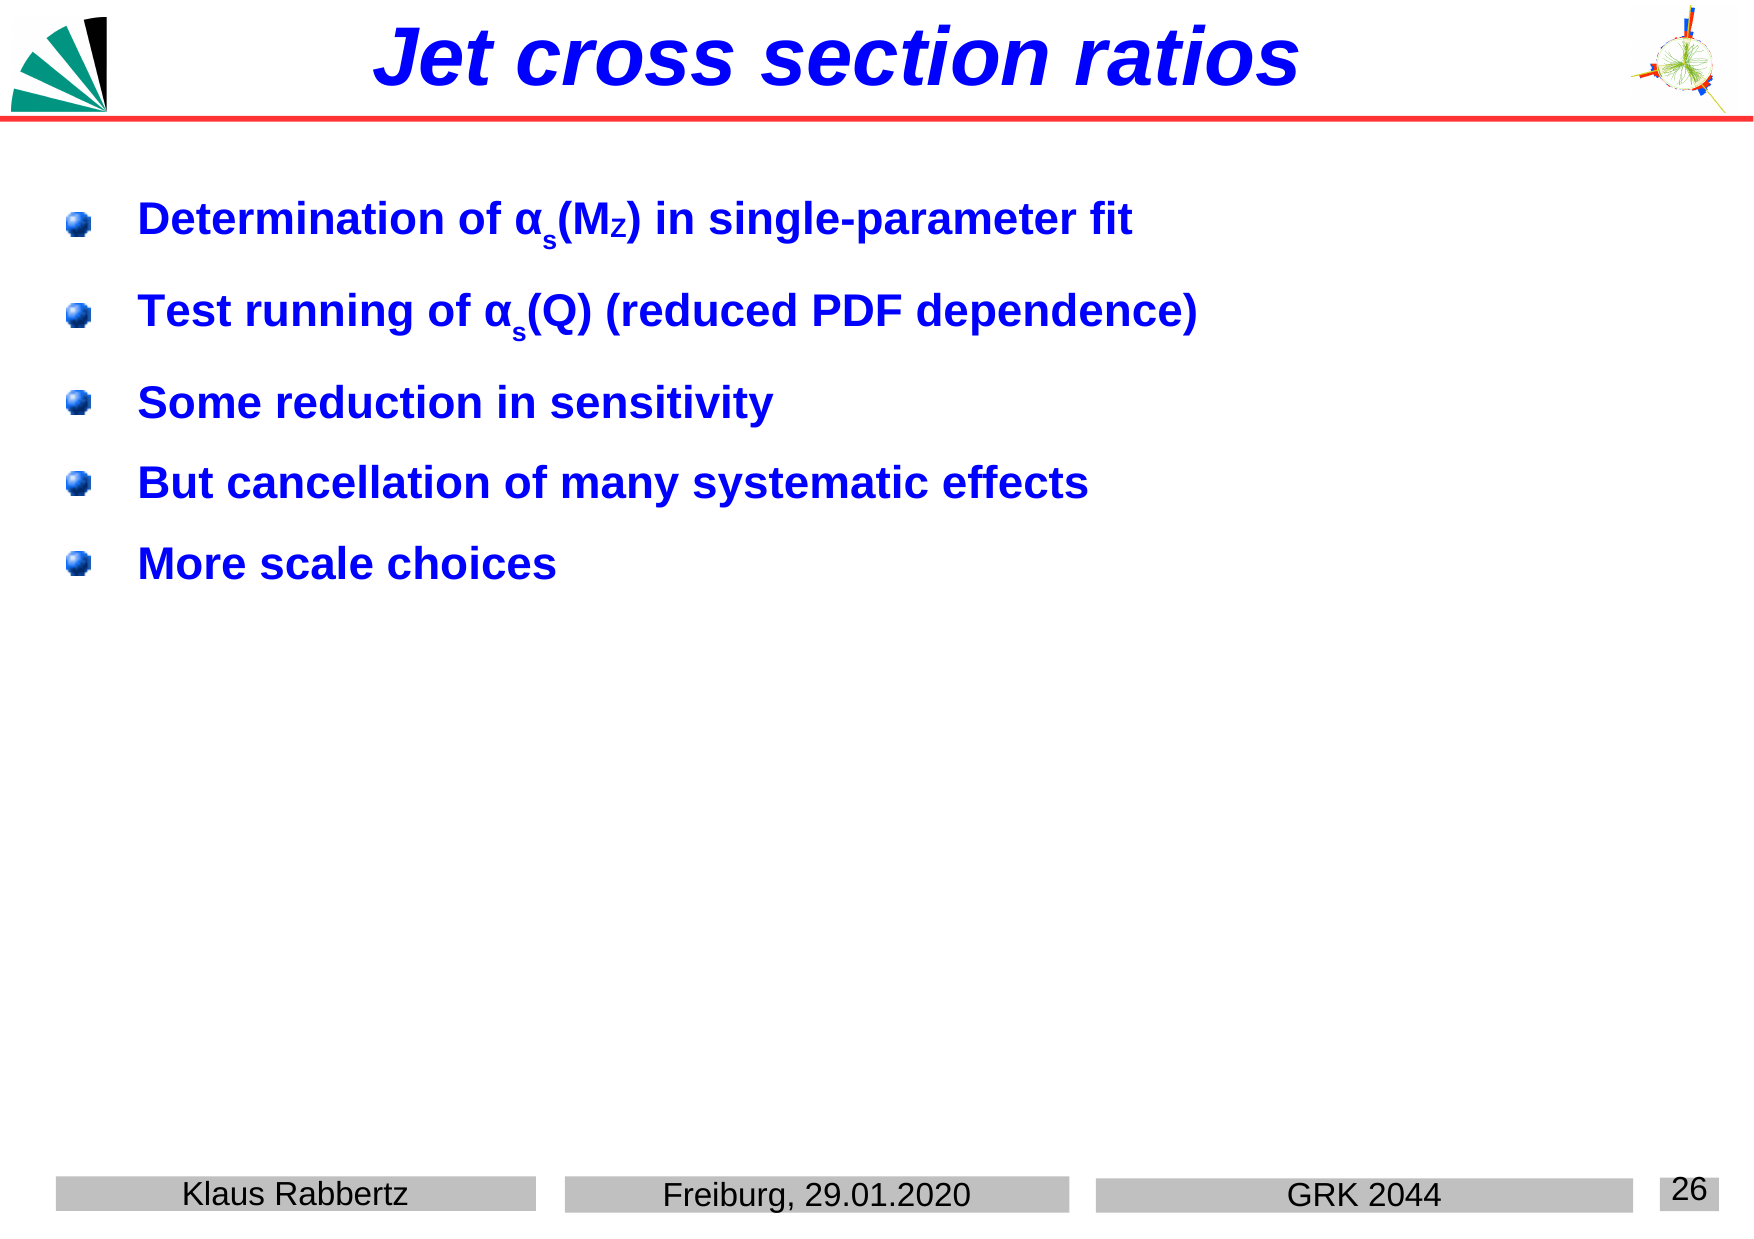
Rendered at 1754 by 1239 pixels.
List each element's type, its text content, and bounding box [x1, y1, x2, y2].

picture [1631, 5, 1739, 113]
picture [11, 17, 107, 113]
list Determination of αs(MZ) in single-parameter fit Test running of αs(Q) (reduced PDF dependence) Some reduction in sensitivity But cancellation of many systematic effects More scale choices [54, 193, 1697, 594]
title Jet cross section ratios [129, 0, 1545, 114]
